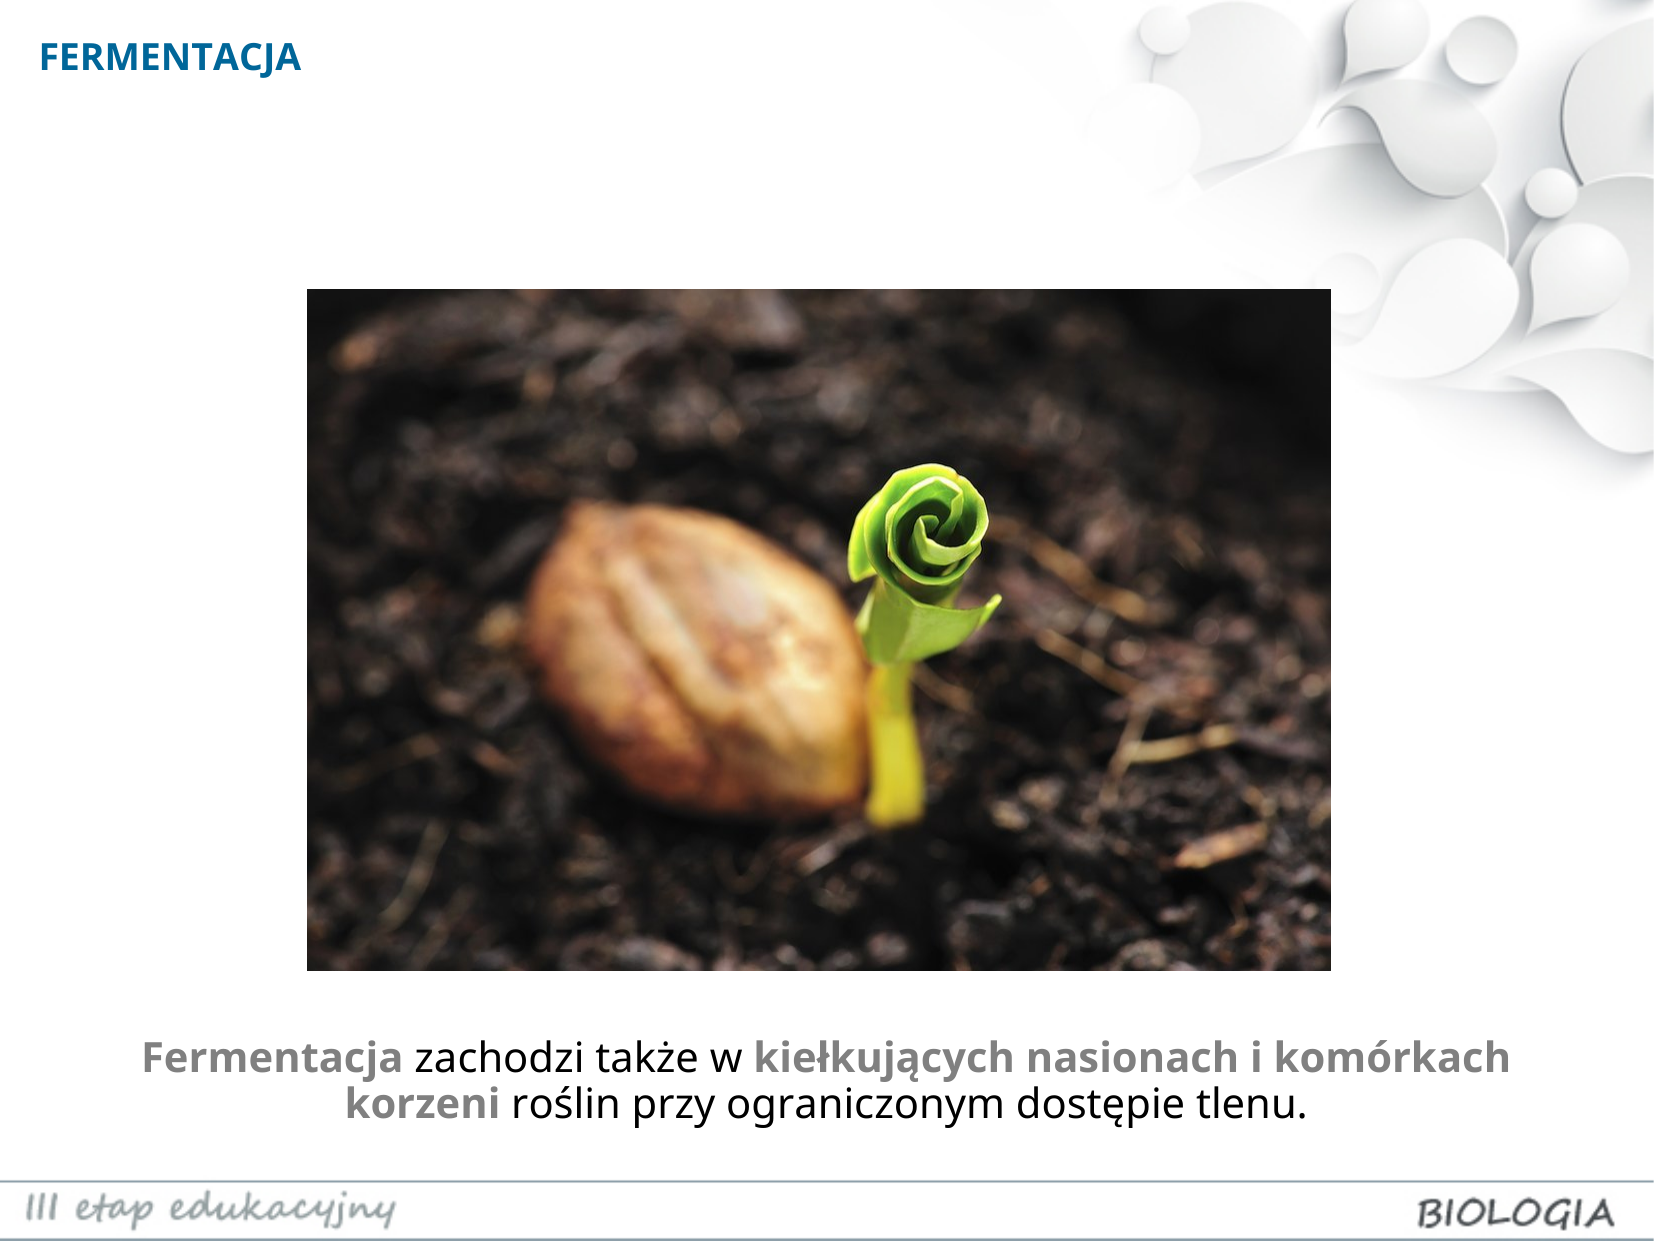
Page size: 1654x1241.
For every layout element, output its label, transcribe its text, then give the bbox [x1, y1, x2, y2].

picture [0, 0, 1654, 1241]
title Fermentacja zachodzi także w kiełkujących nasionach i komórkach korzeni roślin przy ograniczonym dostępie tlenu. [82, 943, 1571, 1177]
text_box FERMENTACJA [23, 29, 1276, 87]
